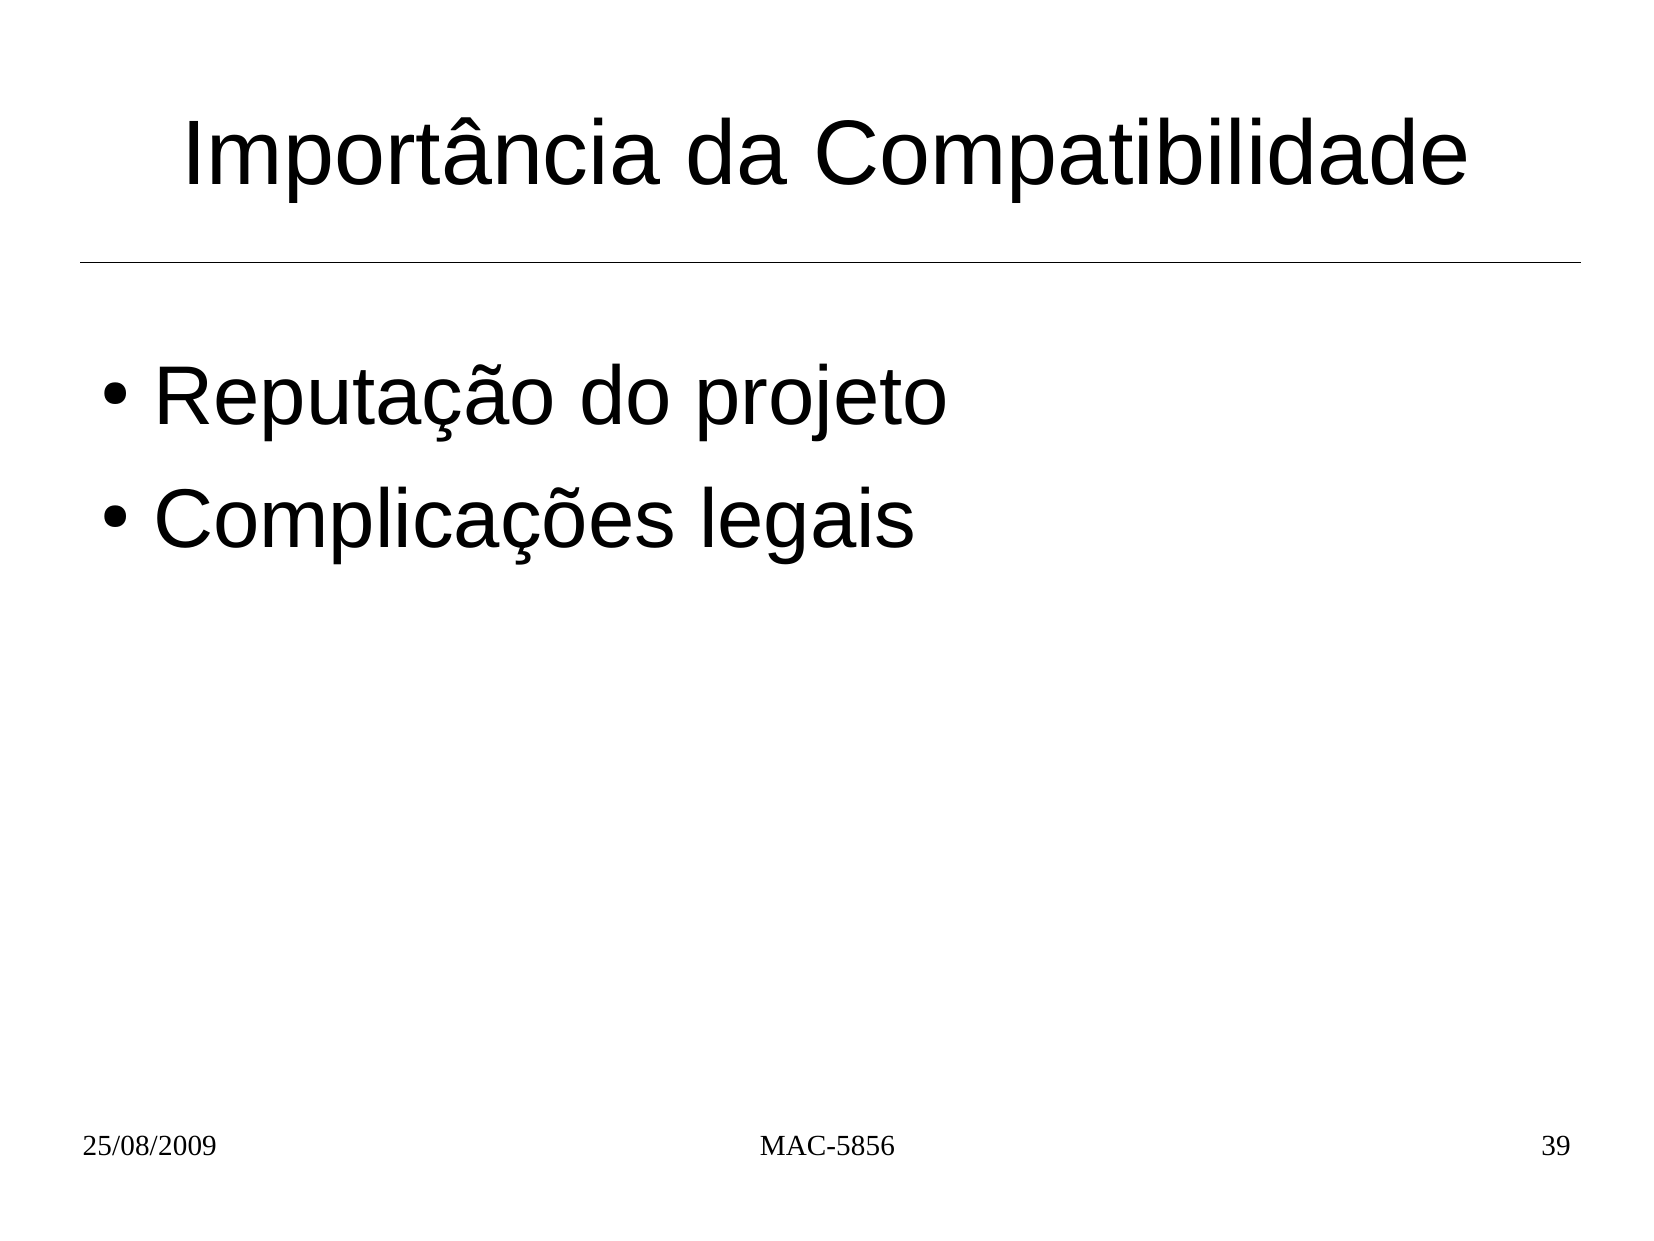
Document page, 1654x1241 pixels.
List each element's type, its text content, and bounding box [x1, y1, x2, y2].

list Reputação do projeto Complicações legais [82, 349, 1571, 1095]
title Importância da Compatibilidade [82, 49, 1571, 257]
